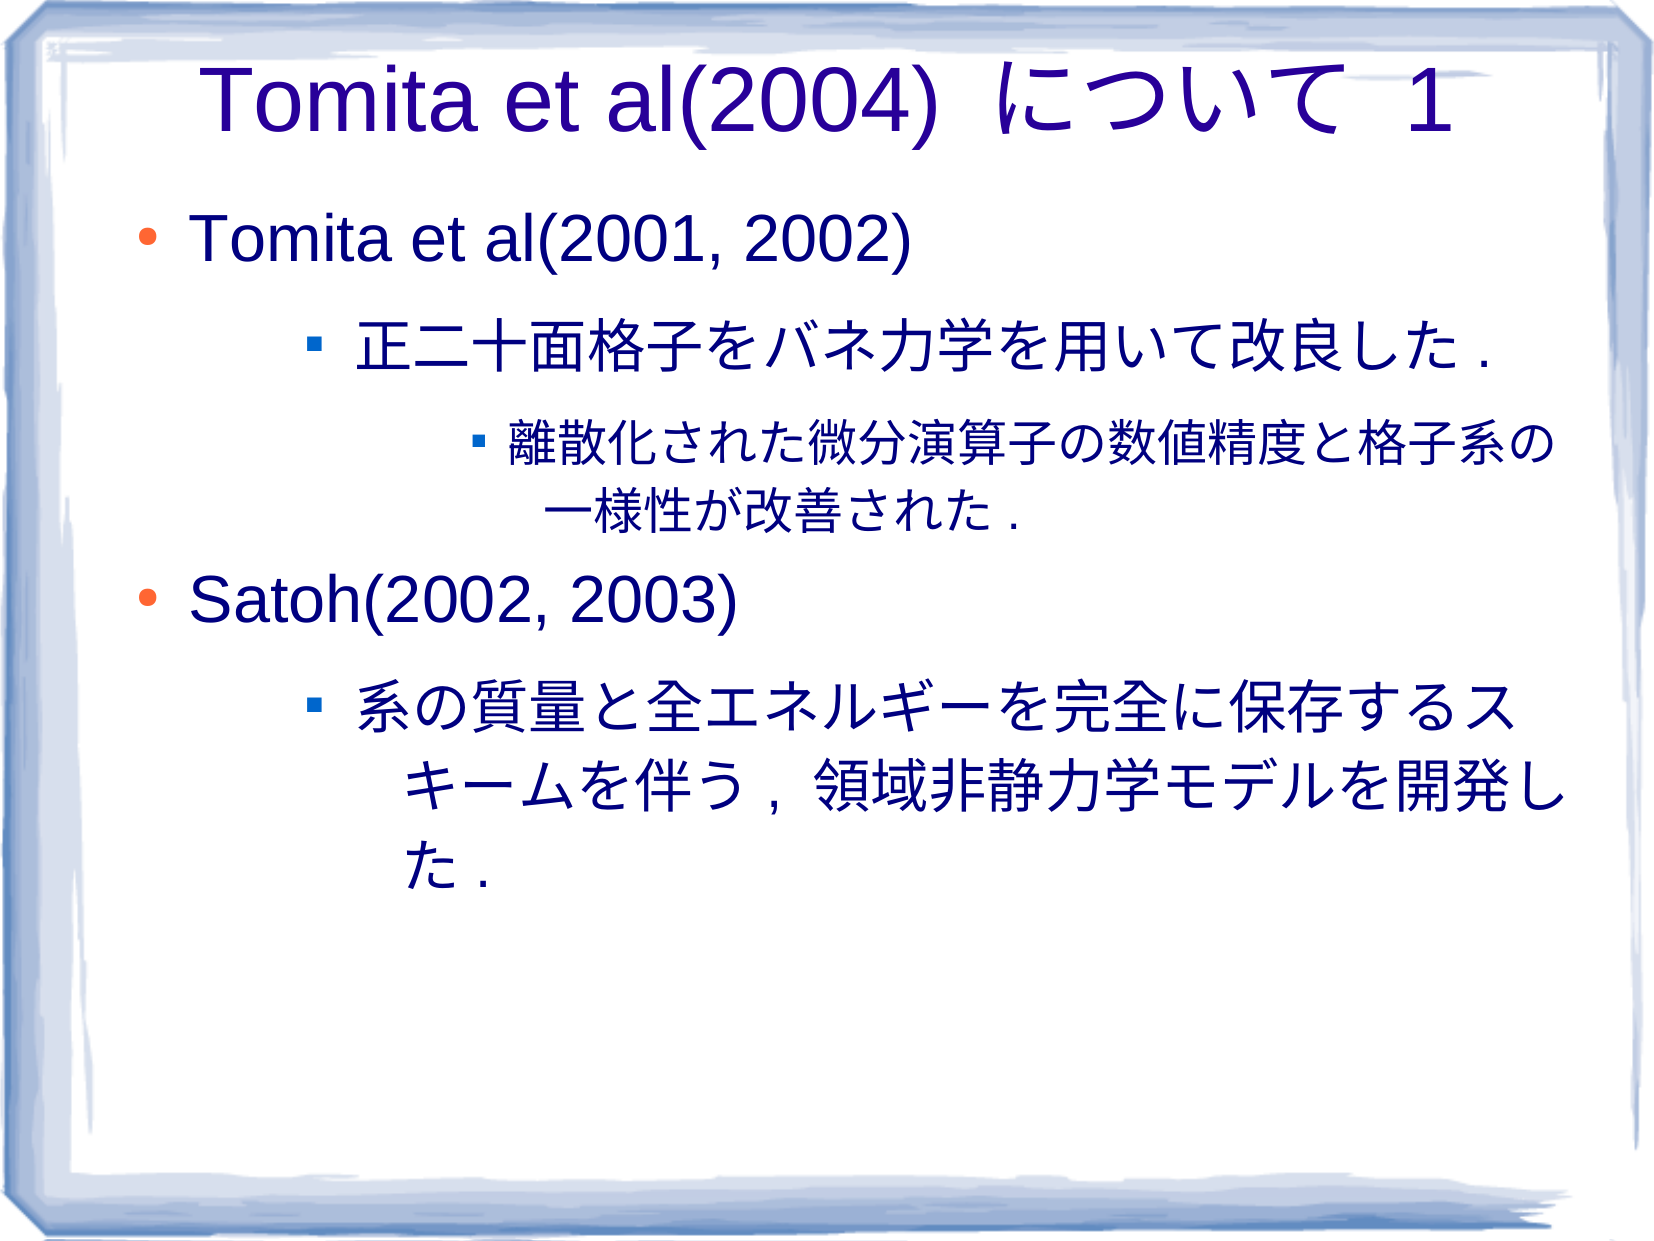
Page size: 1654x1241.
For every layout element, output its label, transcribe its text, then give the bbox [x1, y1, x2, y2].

title Tomita et al(2004) について 1 [82, 42, 1571, 150]
list Tomita et al(2001, 2002) 正二十面格子をバネ力学を用いて改良した. 離散化された微分演算子の数値精度と格子系の一様性が改善された. Satoh(2002, 2003) 系の質量と全エネルギーを完全に保存するスキームを伴う, 領域非静力学モデルを開発した. [118, 200, 1571, 1132]
picture [0, 0, 1654, 1241]
